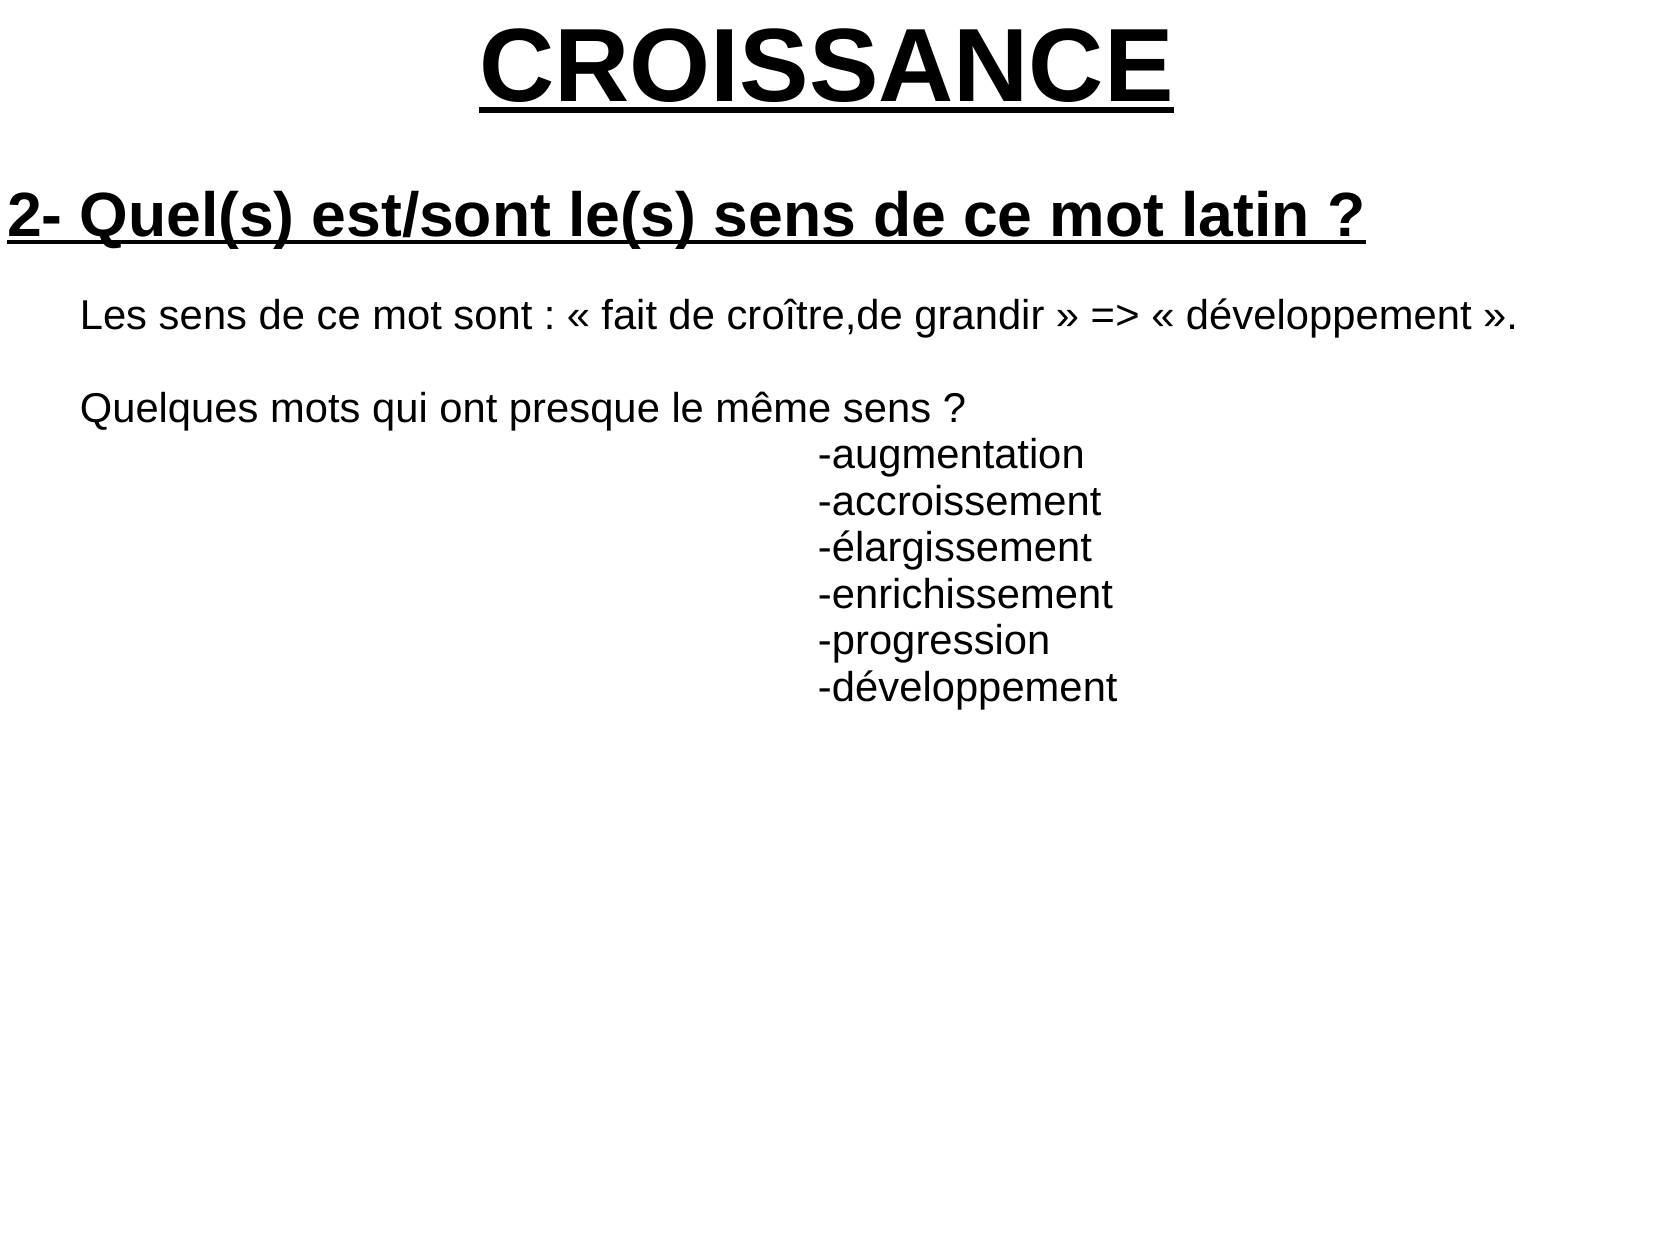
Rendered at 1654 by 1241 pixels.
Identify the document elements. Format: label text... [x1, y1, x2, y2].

text_box CROISSANCE [0, 0, 1654, 243]
text_box 2- Quel(s) est/sont le(s) sens de ce mot latin ? Les sens de ce mot sont : « fait de croître,de grandir » => « développement ». Quelques mots qui ont presque le même sens ? -augmentation -accroissement -élargissement -enrichissement -progression -développement [0, 172, 1571, 886]
